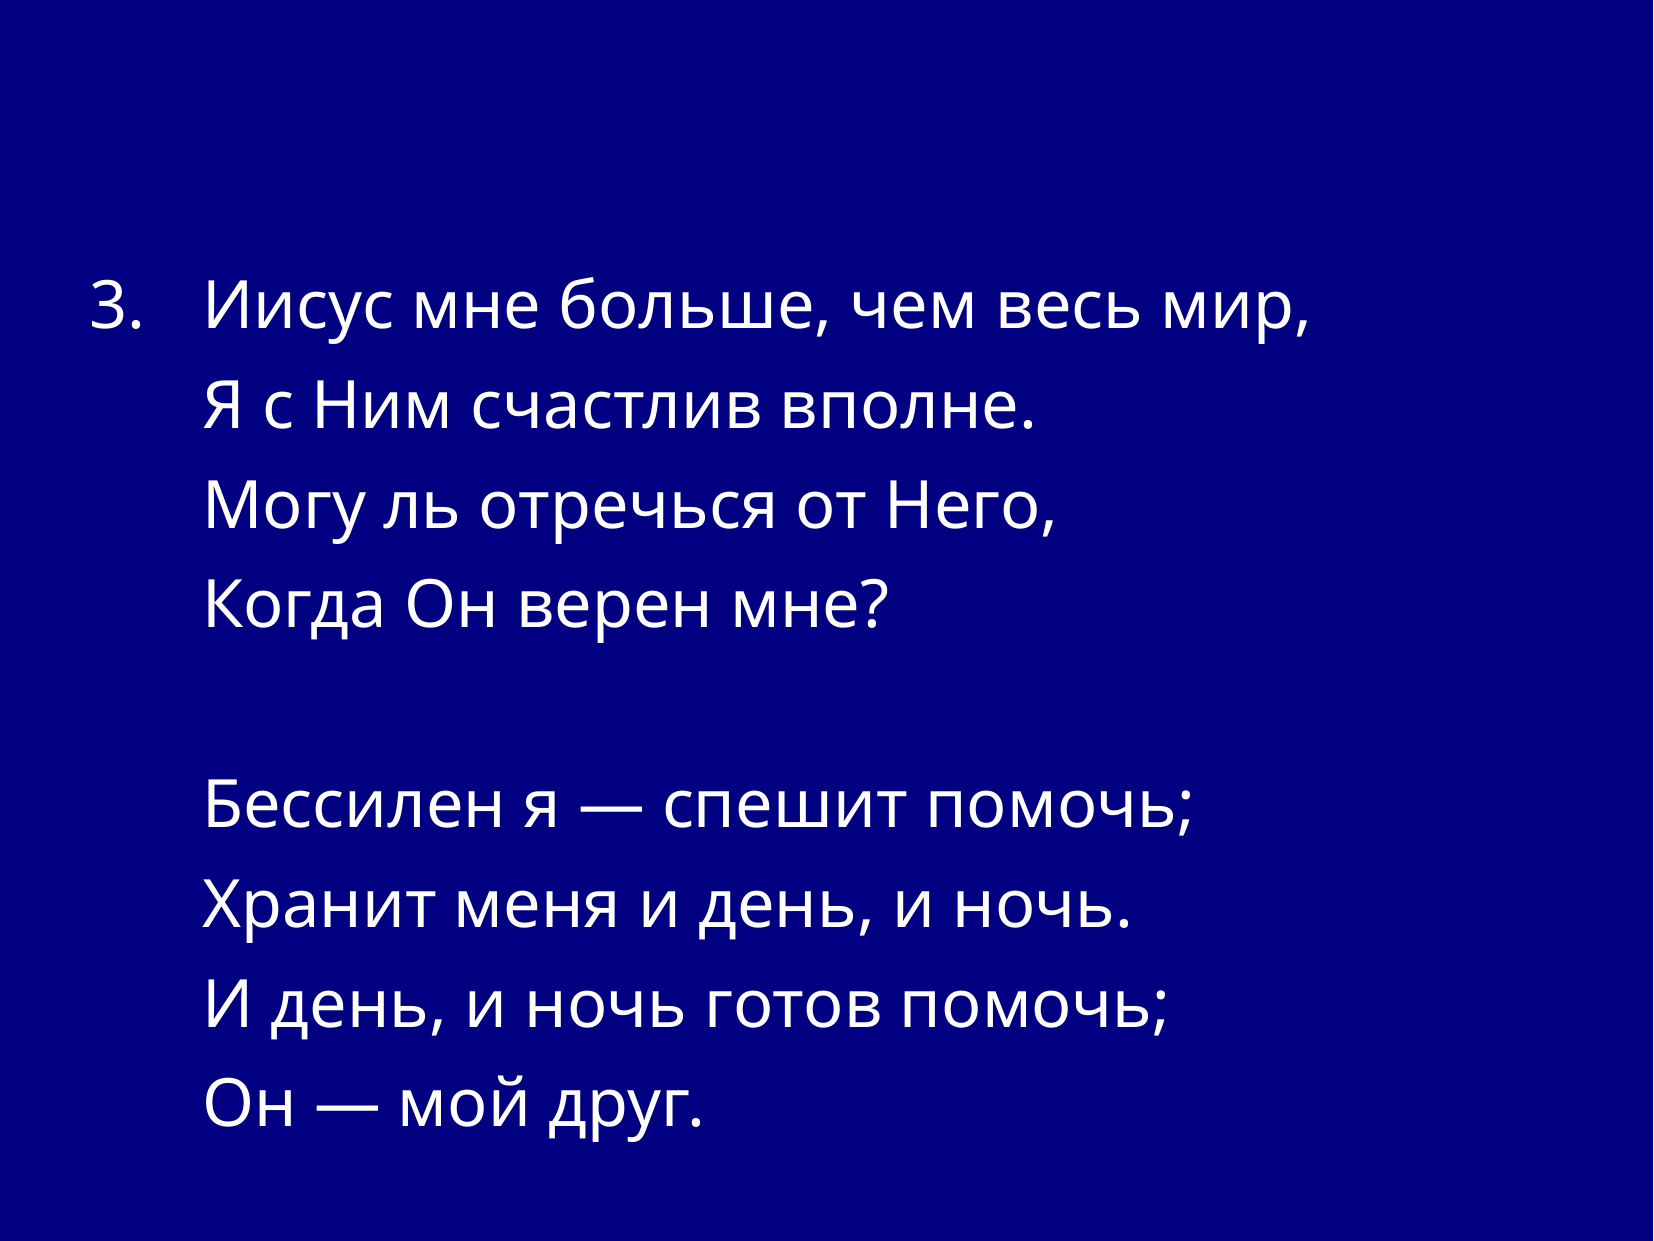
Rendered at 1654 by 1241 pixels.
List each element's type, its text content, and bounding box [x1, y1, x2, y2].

text_box 3. Иисус мне больше, чем весь мир, Я с Ним счастлив вполне. Могу ль отречься от Него, Когда Он верен мне? Бессилен я — спешит помочь; Хранит меня и день, и ночь. И день, и ночь готов помочь; Он — мой друг. [75, 150, 1576, 1163]
